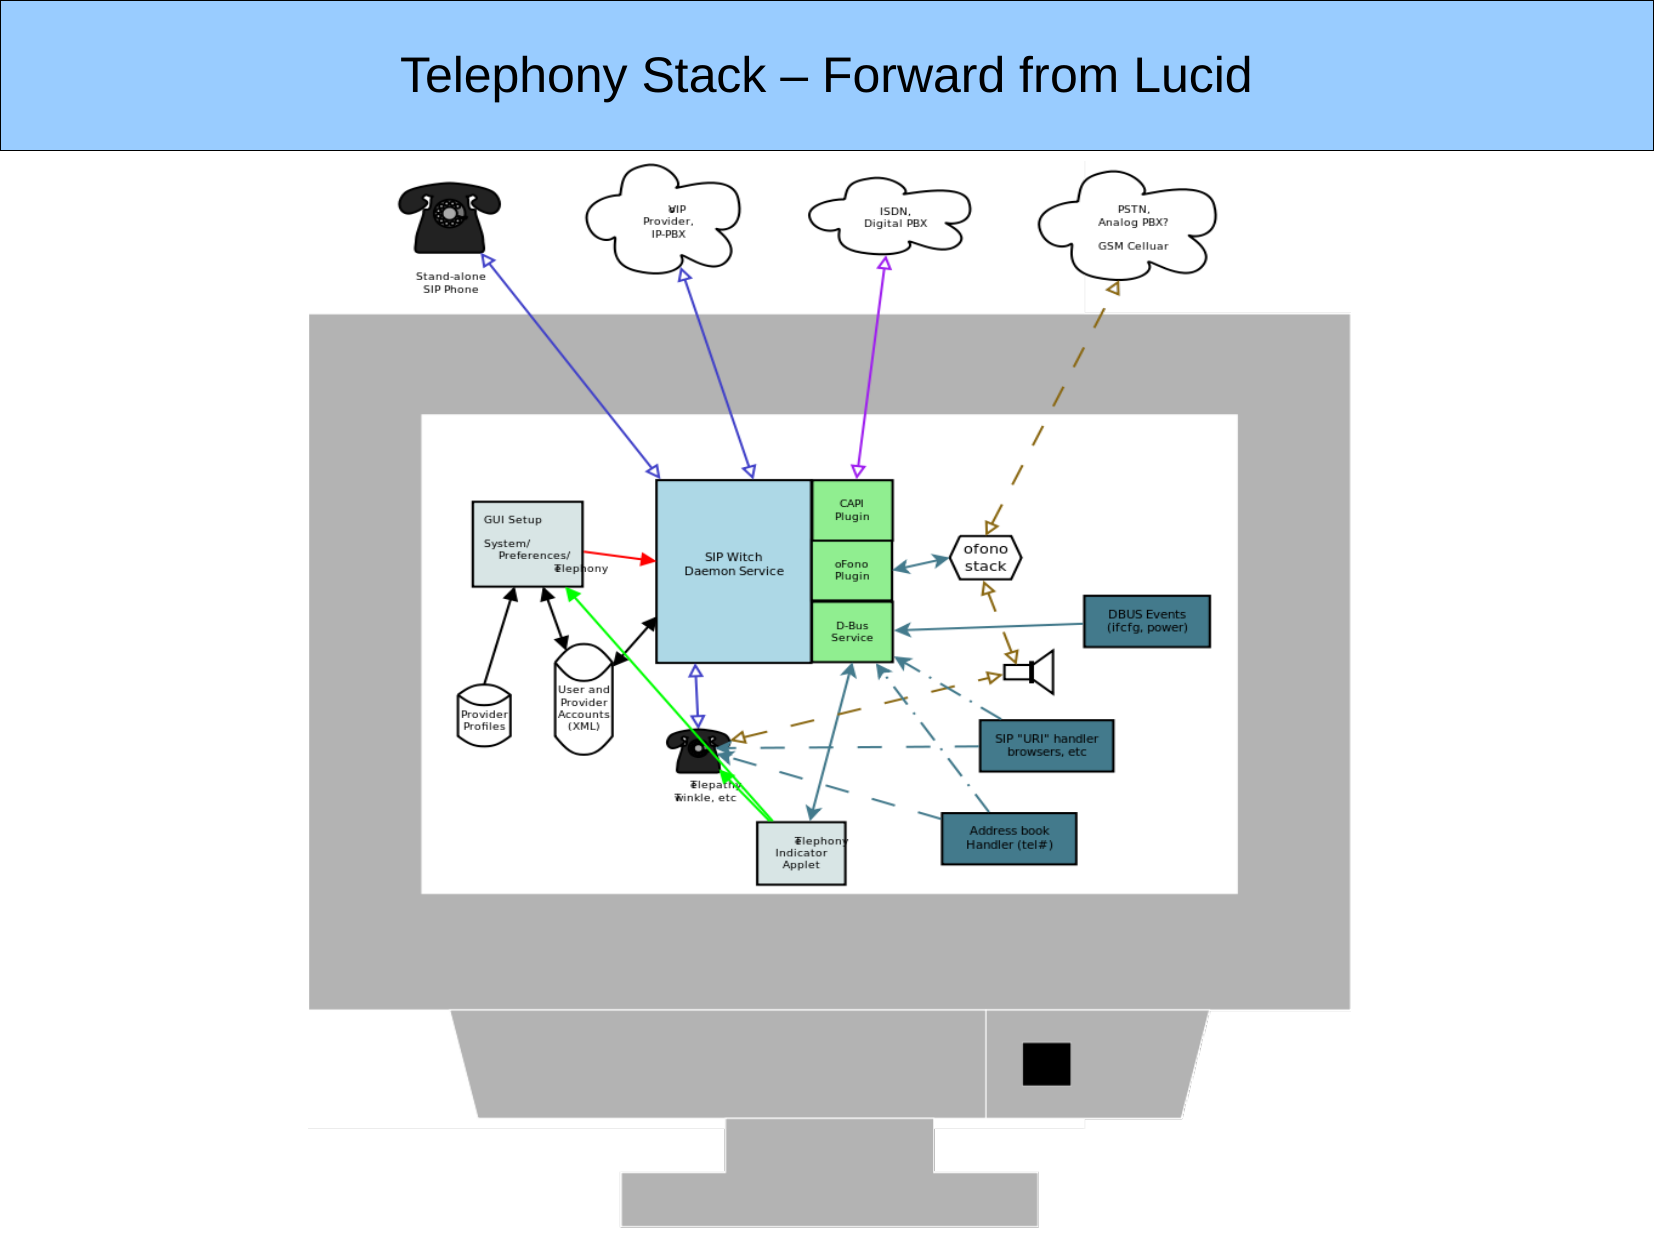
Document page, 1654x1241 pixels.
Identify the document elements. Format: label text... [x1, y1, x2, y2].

picture [308, 161, 1351, 1241]
text_box Telephony Stack – Forward from Lucid [0, 0, 1654, 151]
